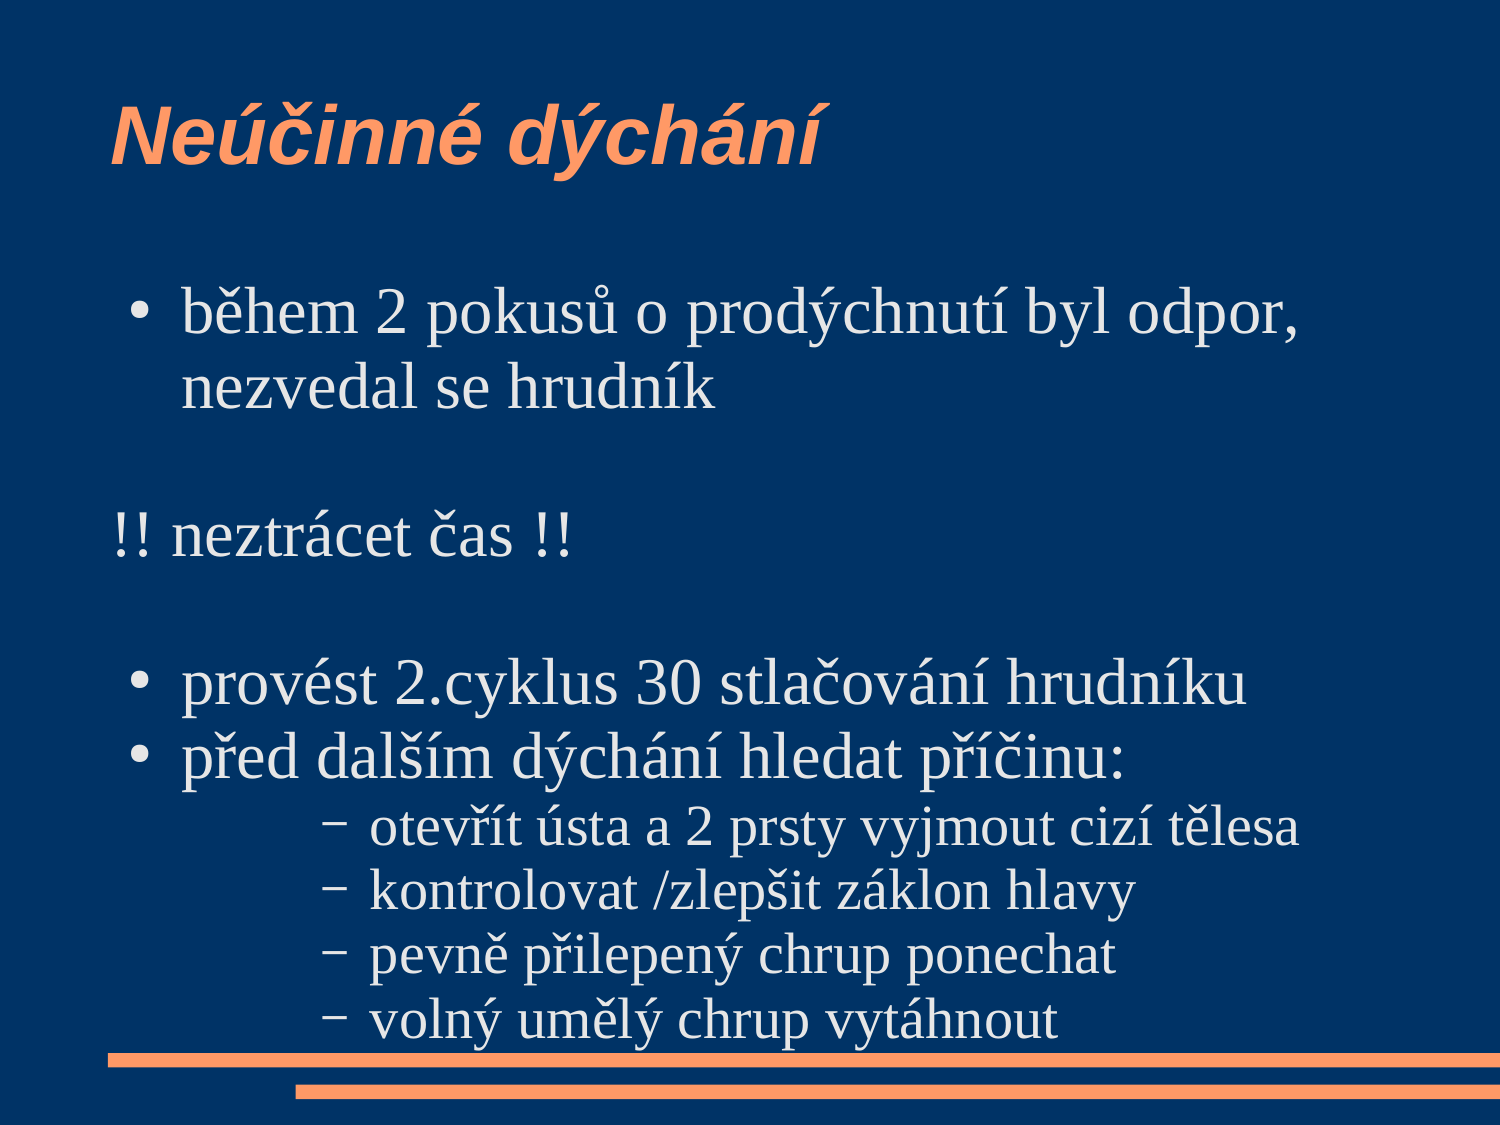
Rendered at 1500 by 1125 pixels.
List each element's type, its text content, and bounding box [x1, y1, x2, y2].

list během 2 pokusů o prodýchnutí byl odpor, nezvedal se hrudník !! neztrácet čas !! provést 2.cyklus 30 stlačování hrudníku před dalším dýchání hledat příčinu: otevřít ústa a 2 prsty vyjmout cizí tělesa kontrolovat /zlepšit záklon hlavy pevně přilepený chrup ponechat volný umělý chrup vytáhnout [110, 274, 1416, 1055]
title Neúčinné dýchání [110, 41, 1392, 230]
